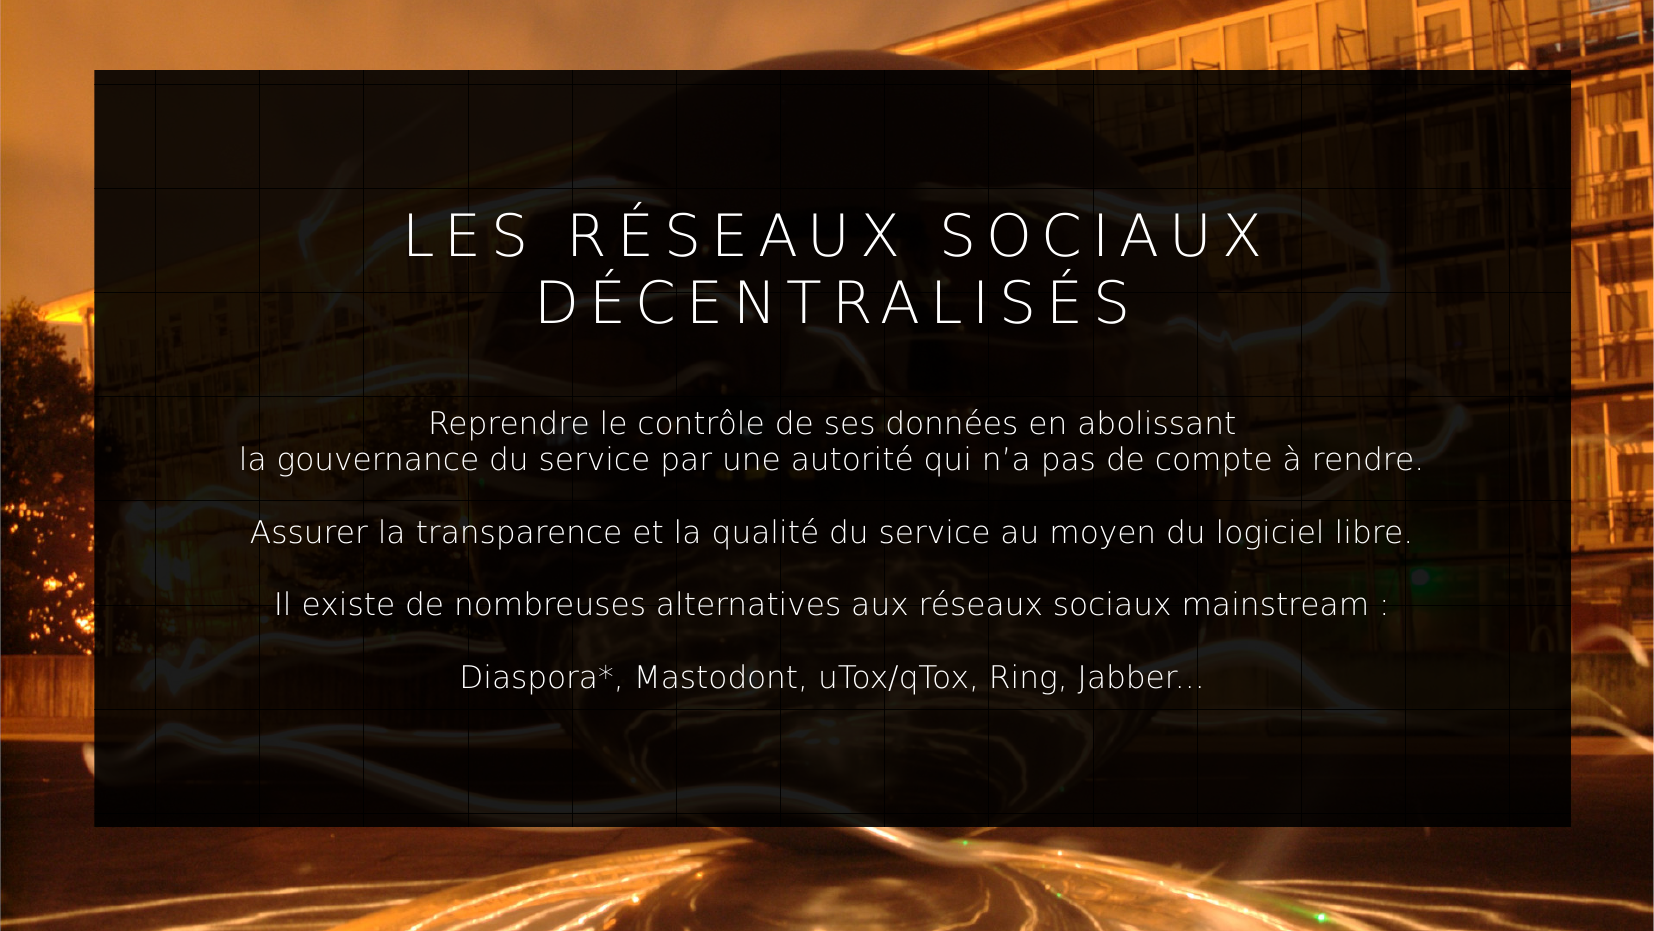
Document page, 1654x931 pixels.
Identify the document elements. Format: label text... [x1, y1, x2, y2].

text_box LES RÉSEAUX SOCIAUX DÉCENTRALISÉS Reprendre le contrôle de ses données en abolissant la gouvernance du service par une autorité qui n’a pas de compte à rendre. Assurer la transparence et la qualité du service au moyen du logiciel libre. Il existe de nombreuses alternatives aux réseaux sociaux mainstream : Diaspora*, Mastodont, uTox/qTox, Ring, Jabber... [94, 70, 1571, 827]
picture [0, 0, 1654, 931]
